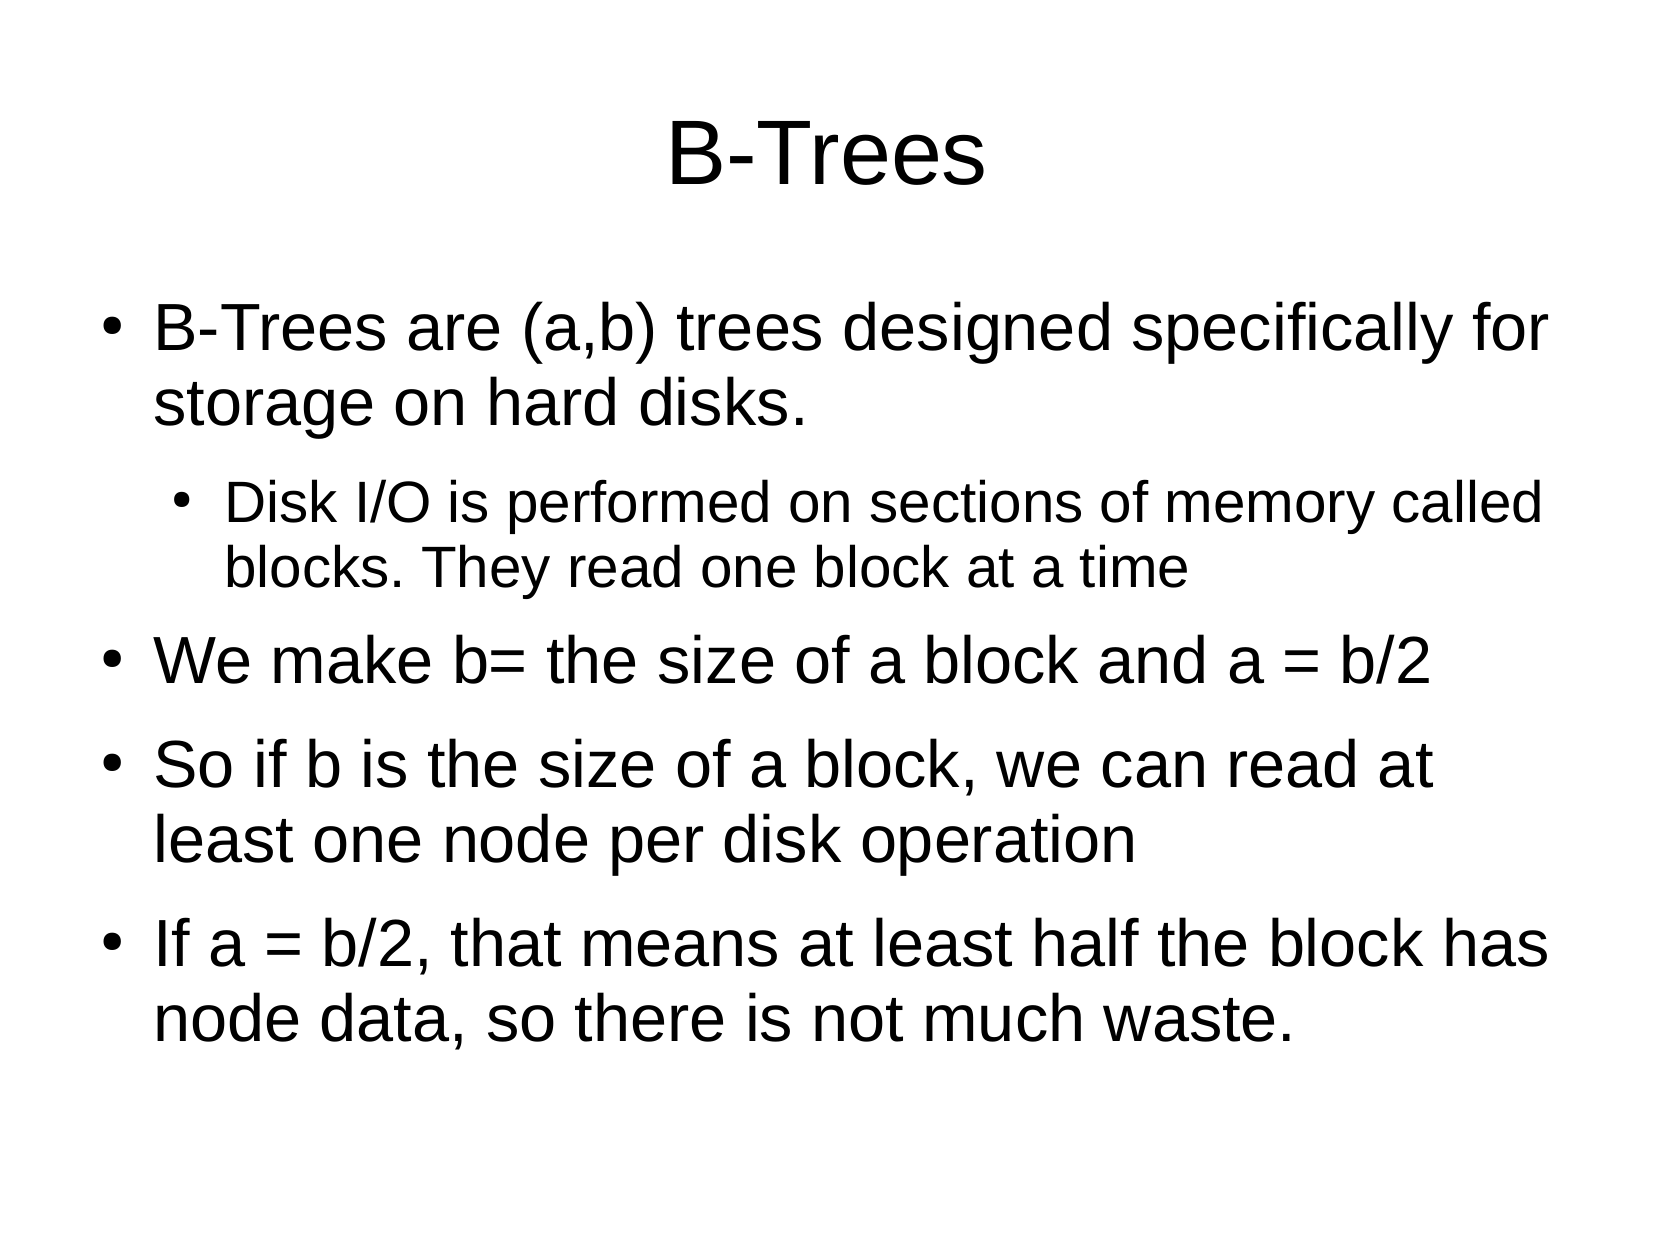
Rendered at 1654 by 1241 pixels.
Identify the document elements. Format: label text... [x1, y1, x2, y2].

list B-Trees are (a,b) trees designed specifically for storage on hard disks. Disk I/O is performed on sections of memory called blocks. They read one block at a time We make b= the size of a block and a = b/2 So if b is the size of a block, we can read at least one node per disk operation If a = b/2, that means at least half the block has node data, so there is not much waste. [82, 290, 1571, 1094]
title B-Trees [82, 56, 1571, 250]
